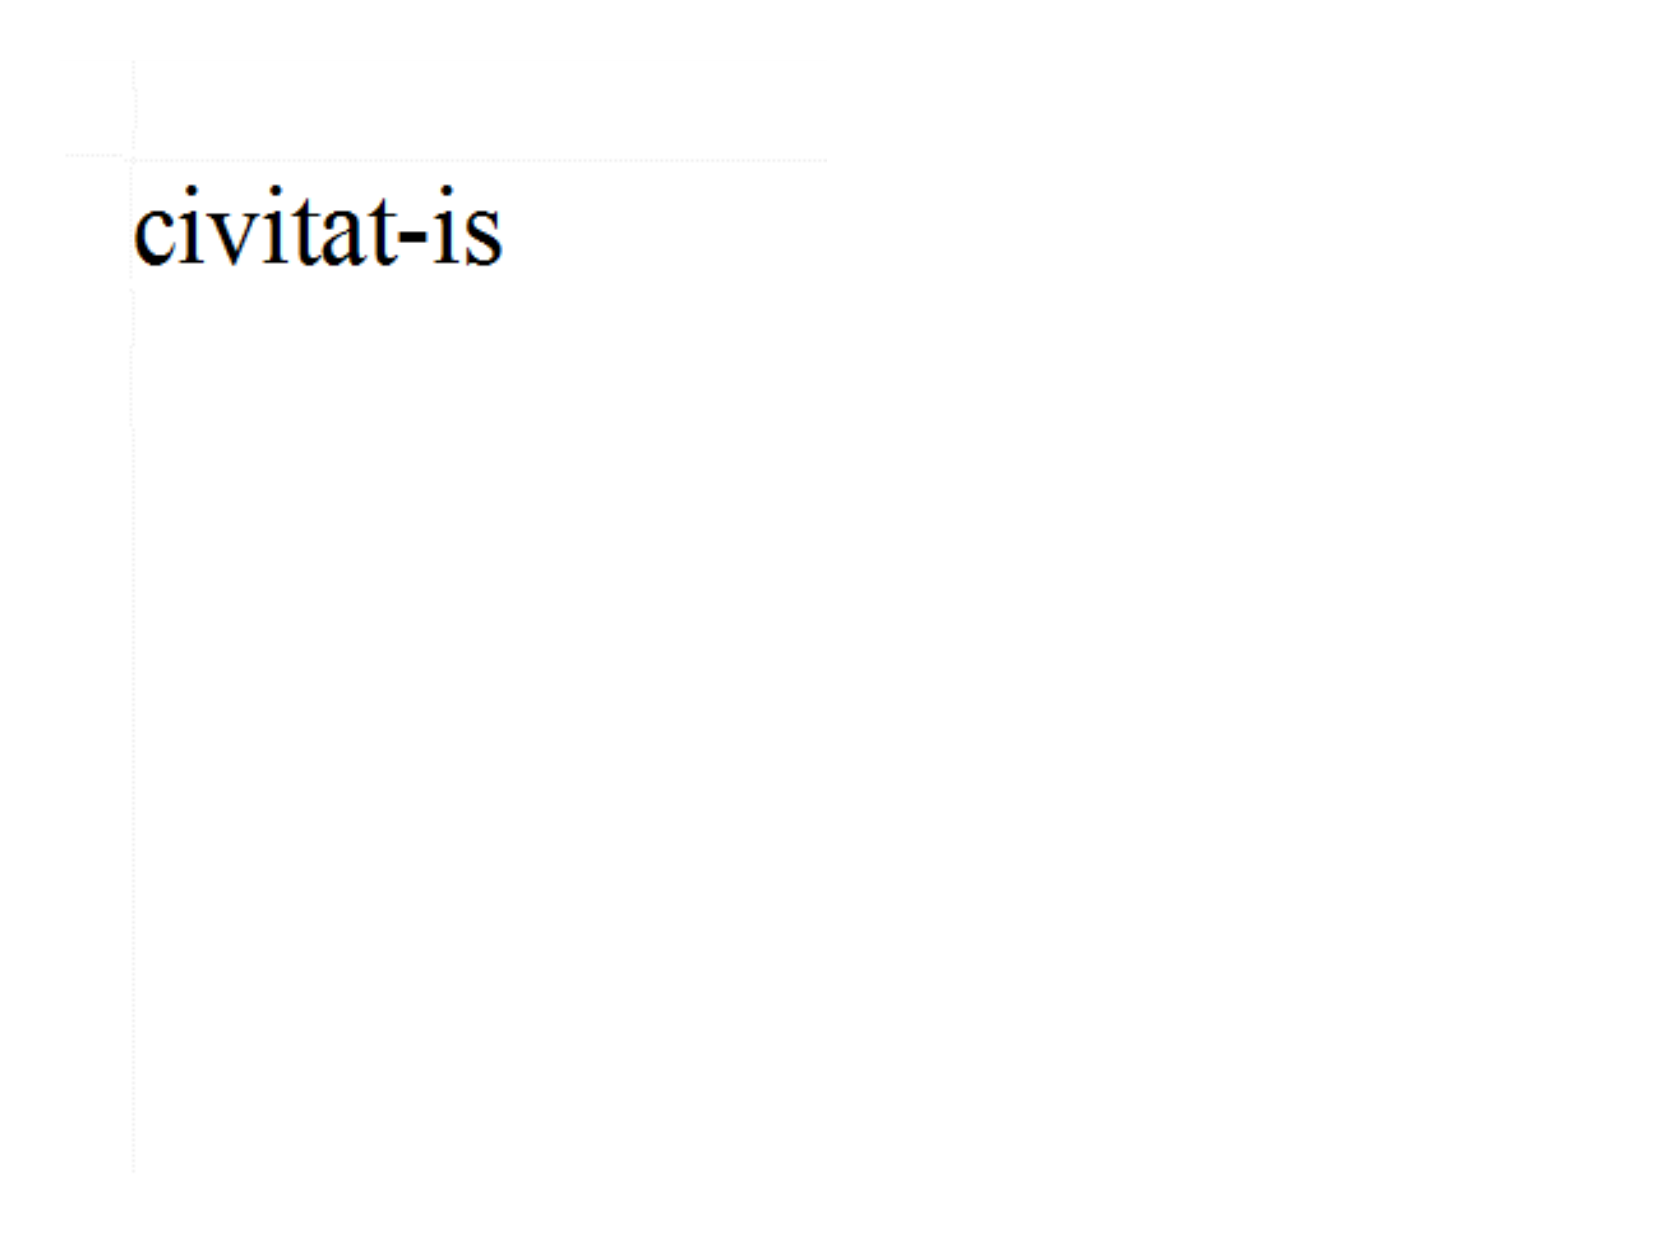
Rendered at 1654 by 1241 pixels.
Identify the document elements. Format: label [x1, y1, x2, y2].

picture [59, 59, 827, 1181]
